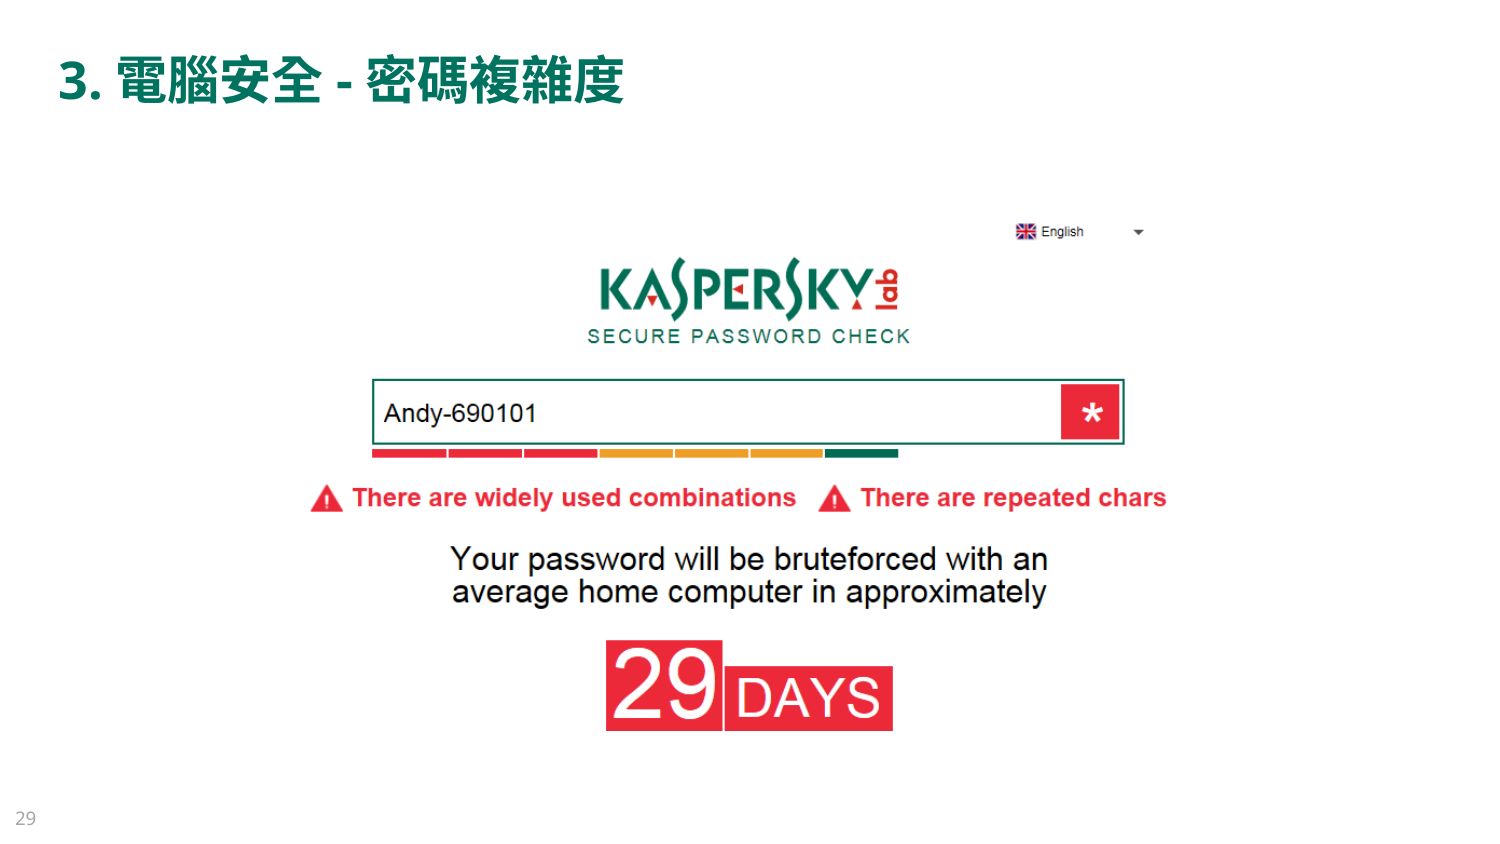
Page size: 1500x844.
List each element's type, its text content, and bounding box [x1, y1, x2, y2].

title 3.電腦安全-密碼複雜度 [58, 48, 1442, 162]
picture [25, 219, 1474, 731]
slide_number 29 [15, 806, 61, 831]
